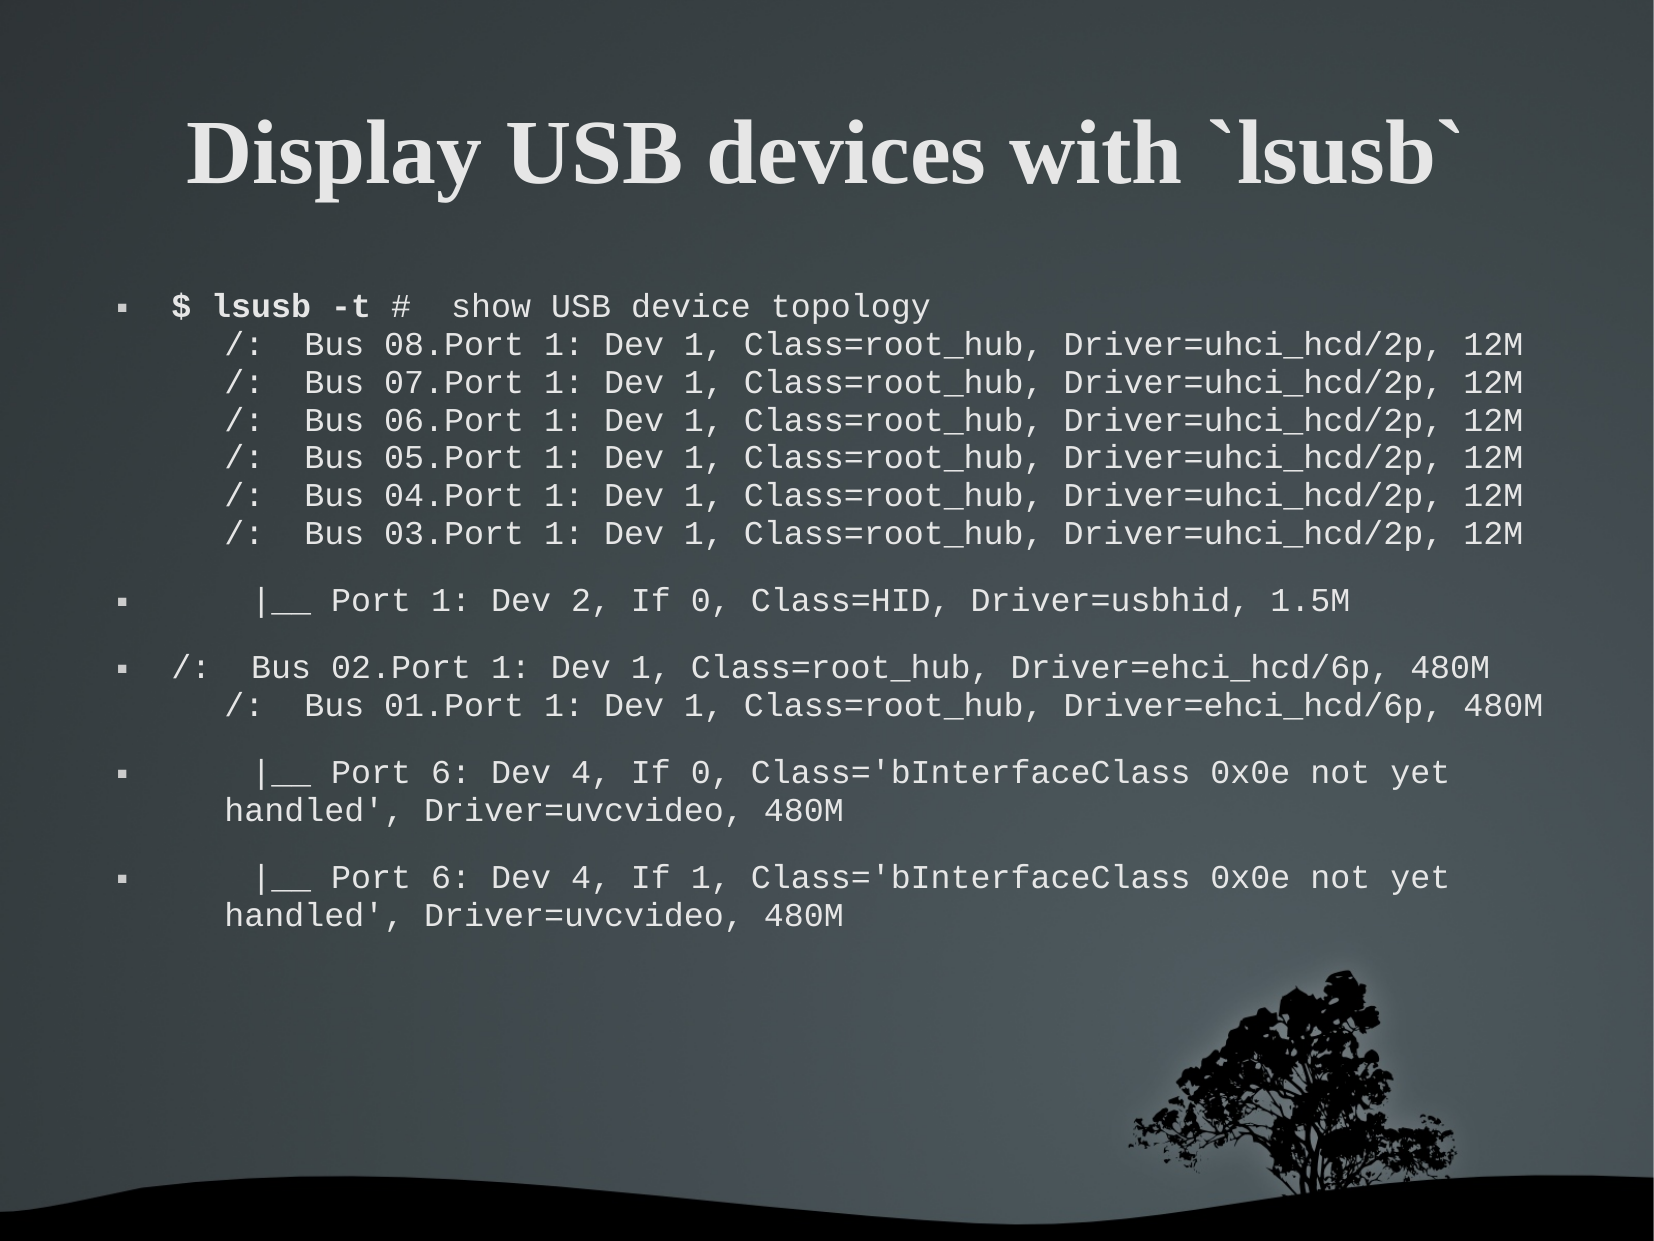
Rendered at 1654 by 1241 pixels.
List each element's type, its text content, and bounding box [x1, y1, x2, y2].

title Display USB devices with `lsusb` [82, 33, 1571, 273]
list $ lsusb -t # show USB device topology /: Bus 08.Port 1: Dev 1, Class=root_hub, Driver=uhci_hcd/2p, 12M /: Bus 07.Port 1: Dev 1, Class=root_hub, Driver=uhci_hcd/2p, 12M /: Bus 06.Port 1: Dev 1, Class=root_hub, Driver=uhci_hcd/2p, 12M /: Bus 05.Port 1: Dev 1, Class=root_hub, Driver=uhci_hcd/2p, 12M /: Bus 04.Port 1: Dev 1, Class=root_hub, Driver=uhci_hcd/2p, 12M /: Bus 03.Port 1: Dev 1, Class=root_hub, Driver=uhci_hcd/2p, 12M |__ Port 1: Dev 2, If 0, Class=HID, Driver=usbhid, 1.5M /: Bus 02.Port 1: Dev 1, Class=root_hub, Driver=ehci_hcd/6p, 480M /: Bus 01.Port 1: Dev 1, Class=root_hub, Driver=ehci_hcd/6p, 480M |__ Port 6: Dev 4, If 0, Class='bInterfaceClass 0x0e not yet handled', Driver=uvcvideo, 480M |__ Port 6: Dev 4, If 1, Class='bInterfaceClass 0x0e not yet handled', Driver=uvcvideo, 480M [82, 290, 1571, 1109]
picture [0, 0, 1654, 1241]
